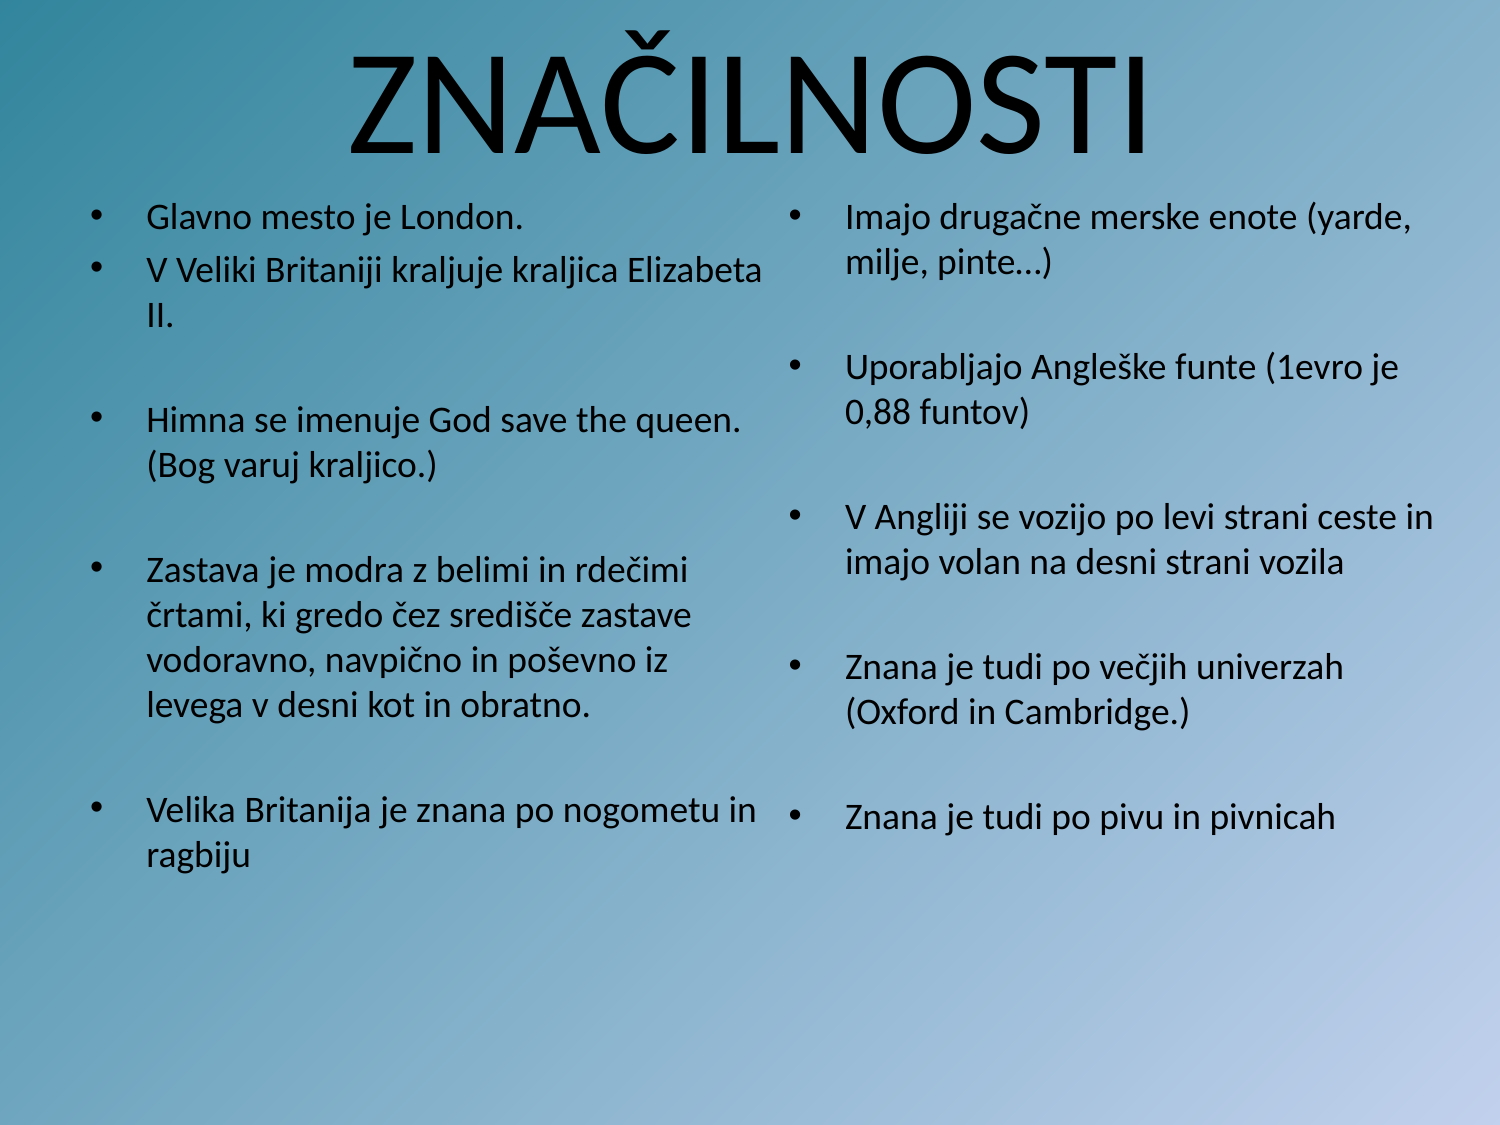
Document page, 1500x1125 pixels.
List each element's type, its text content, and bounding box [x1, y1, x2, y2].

list Imajo drugačne merske enote (yarde, milje, pinte…) Uporabljajo Angleške funte (1evro je 0,88 funtov) V Angliji se vozijo po levi strani ceste in imajo volan na desni strani vozila Znana je tudi po večjih univerzah (Oxford in Cambridge.) Znana je tudi po pivu in pivnicah [773, 184, 1459, 1071]
list Glavno mesto je London. V Veliki Britaniji kraljuje kraljica Elizabeta II. Himna se imenuje God save the queen. (Bog varuj kraljico.) Zastava je modra z belimi in rdečimi črtami, ki gredo čez središče zastave vodoravno, navpično in poševno iz levega v desni kot in obratno. Velika Britanija je znana po nogometu in ragbiju [75, 184, 786, 1094]
title ZNAČILNOSTI [76, 19, 1427, 169]
